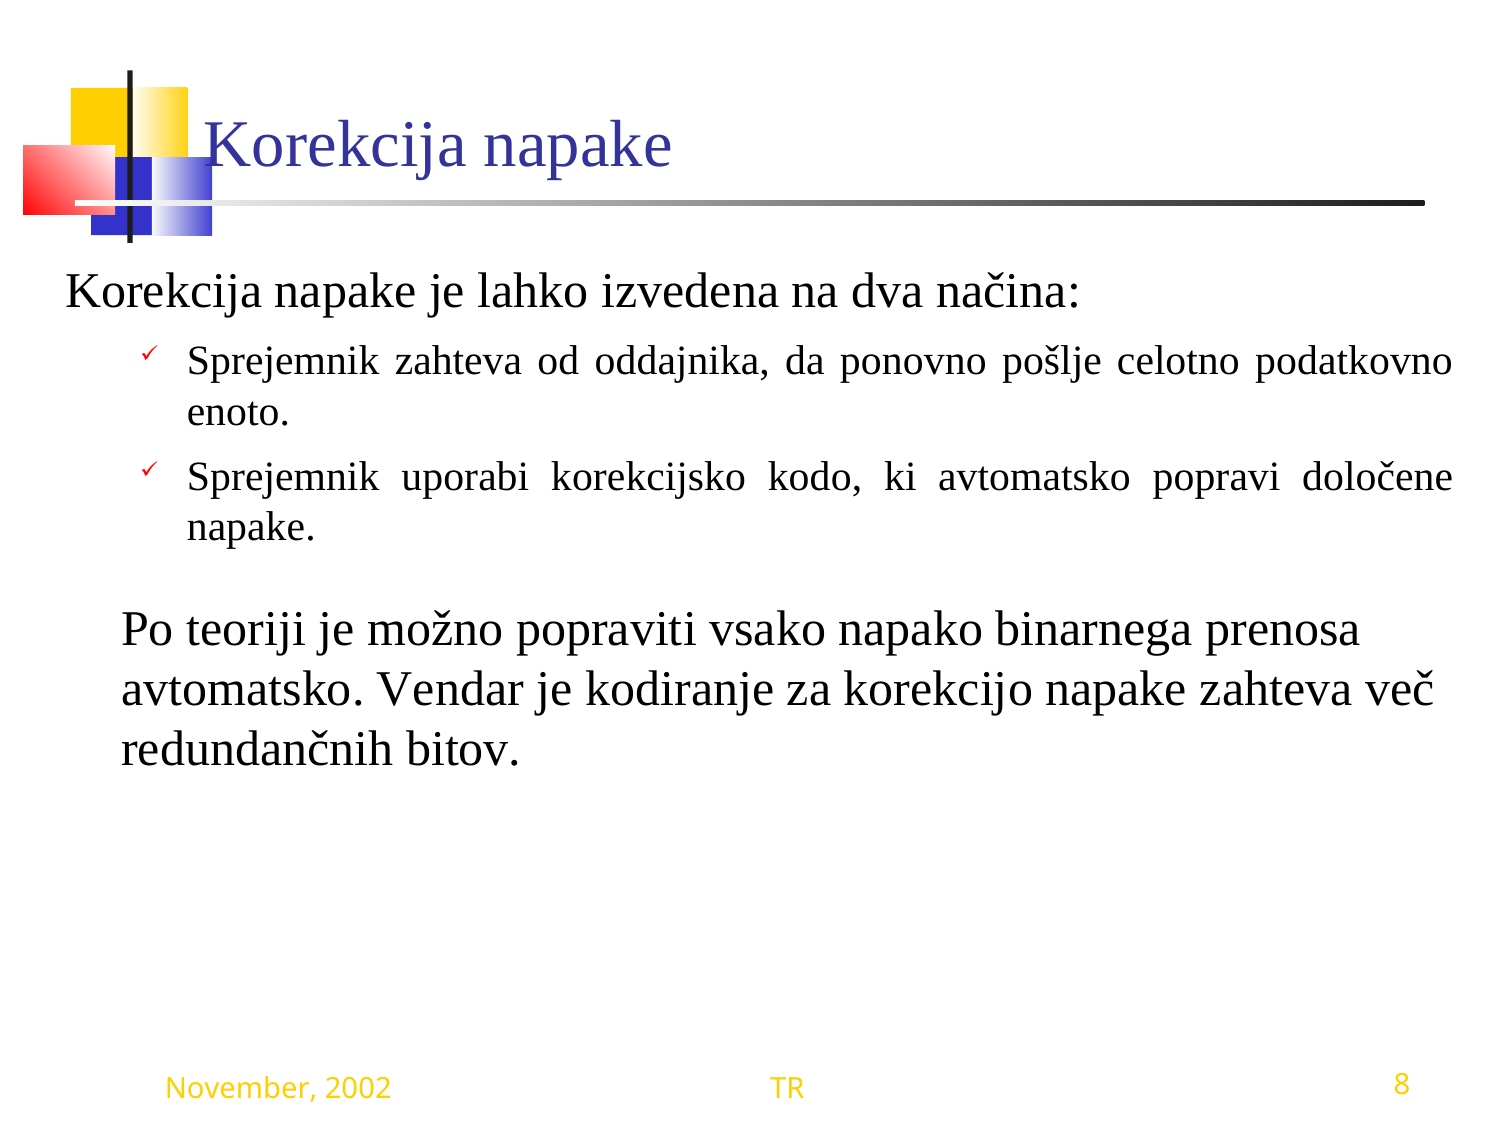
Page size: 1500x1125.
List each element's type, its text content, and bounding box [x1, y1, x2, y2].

title Korekcija napake [188, 92, 1468, 188]
text_box TR [549, 1037, 1026, 1113]
list Korekcija napake je lahko izvedena na dva načina: Sprejemnik zahteva od oddajnika, da ponovno pošlje celotno podatkovno enoto. Sprejemnik uporabi korekcijsko kodo, ki avtomatsko popravi določene napake. Po teoriji je možno popraviti vsako napako binarnega prenosa avtomatsko. Vendar je kodiranje za korekcijo napake zahteva več redundančnih bitov. [50, 249, 1469, 1007]
text_box November, 2002 [150, 1037, 463, 1113]
text_box <number> [1112, 1037, 1426, 1113]
